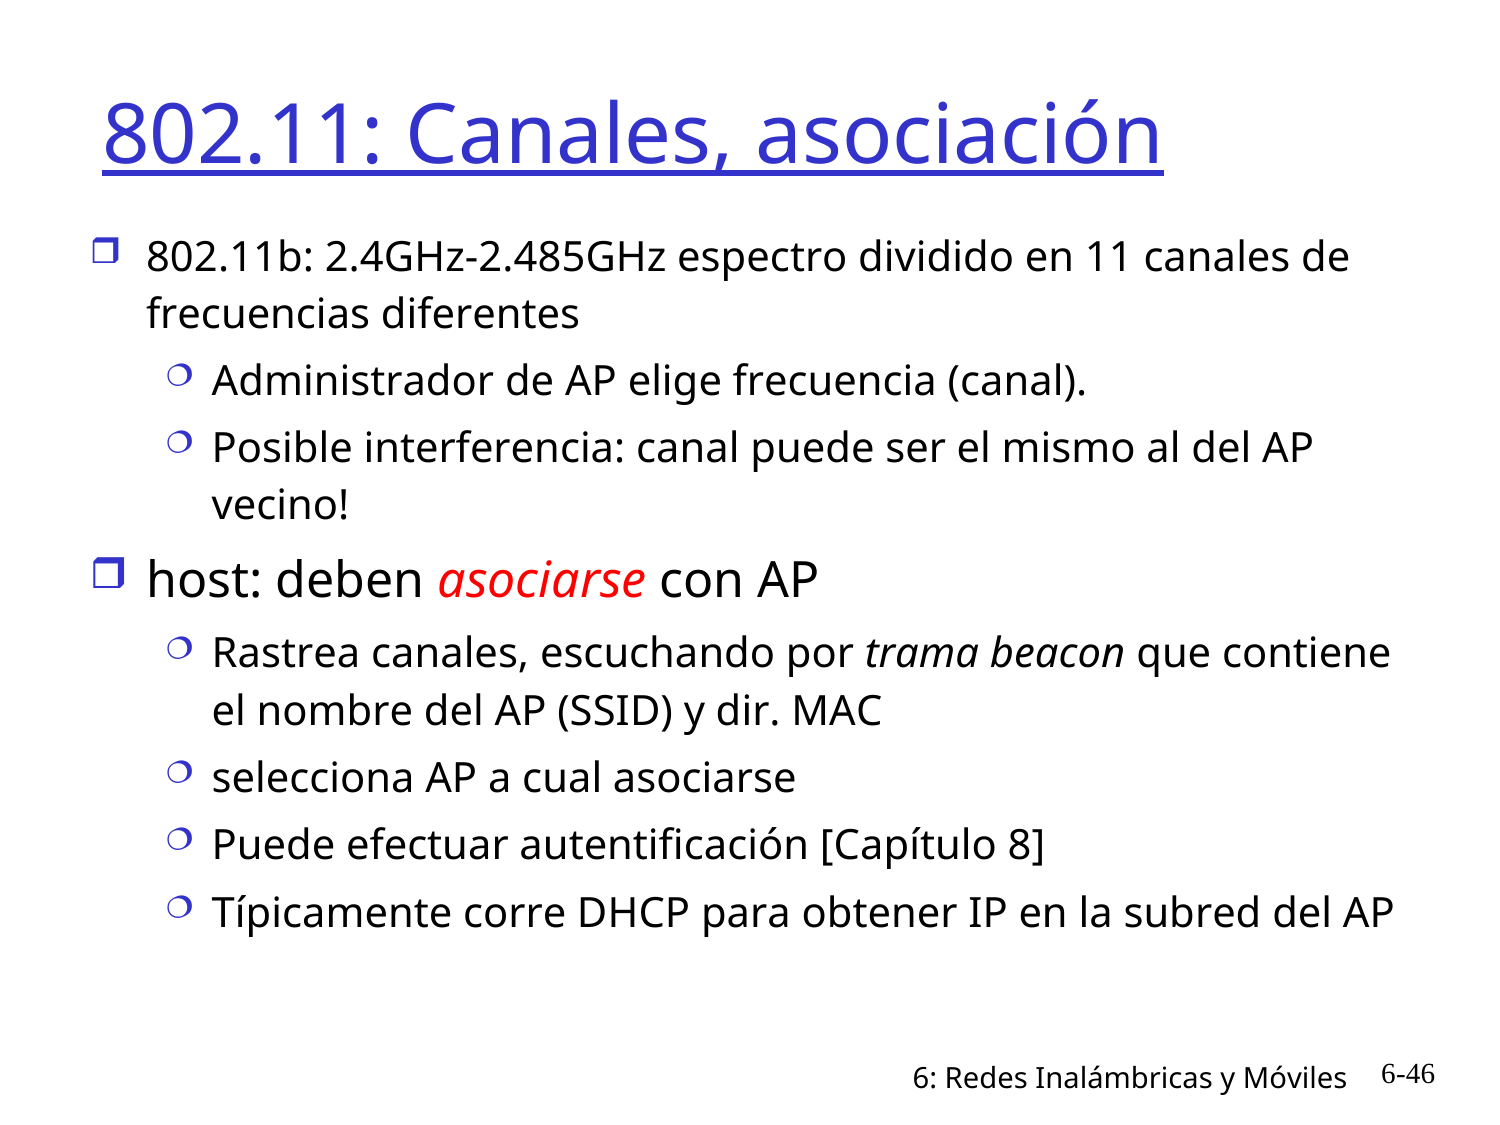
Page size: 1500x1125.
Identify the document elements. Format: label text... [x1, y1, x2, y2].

title 802.11: Canales, asociación [87, 37, 1363, 218]
list 802.11b: 2.4GHz-2.485GHz espectro dividido en 11 canales de frecuencias diferentes Administrador de AP elige frecuencia (canal). Posible interferencia: canal puede ser el mismo al del AP vecino! host: deben asociarse con AP Rastrea canales, escuchando por trama beacon que contiene el nombre del AP (SSID) y dir. MAC selecciona AP a cual asociarse Puede efectuar autentificación [Capítulo 8] Típicamente corre DHCP para obtener IP en la subred del AP [75, 218, 1426, 982]
